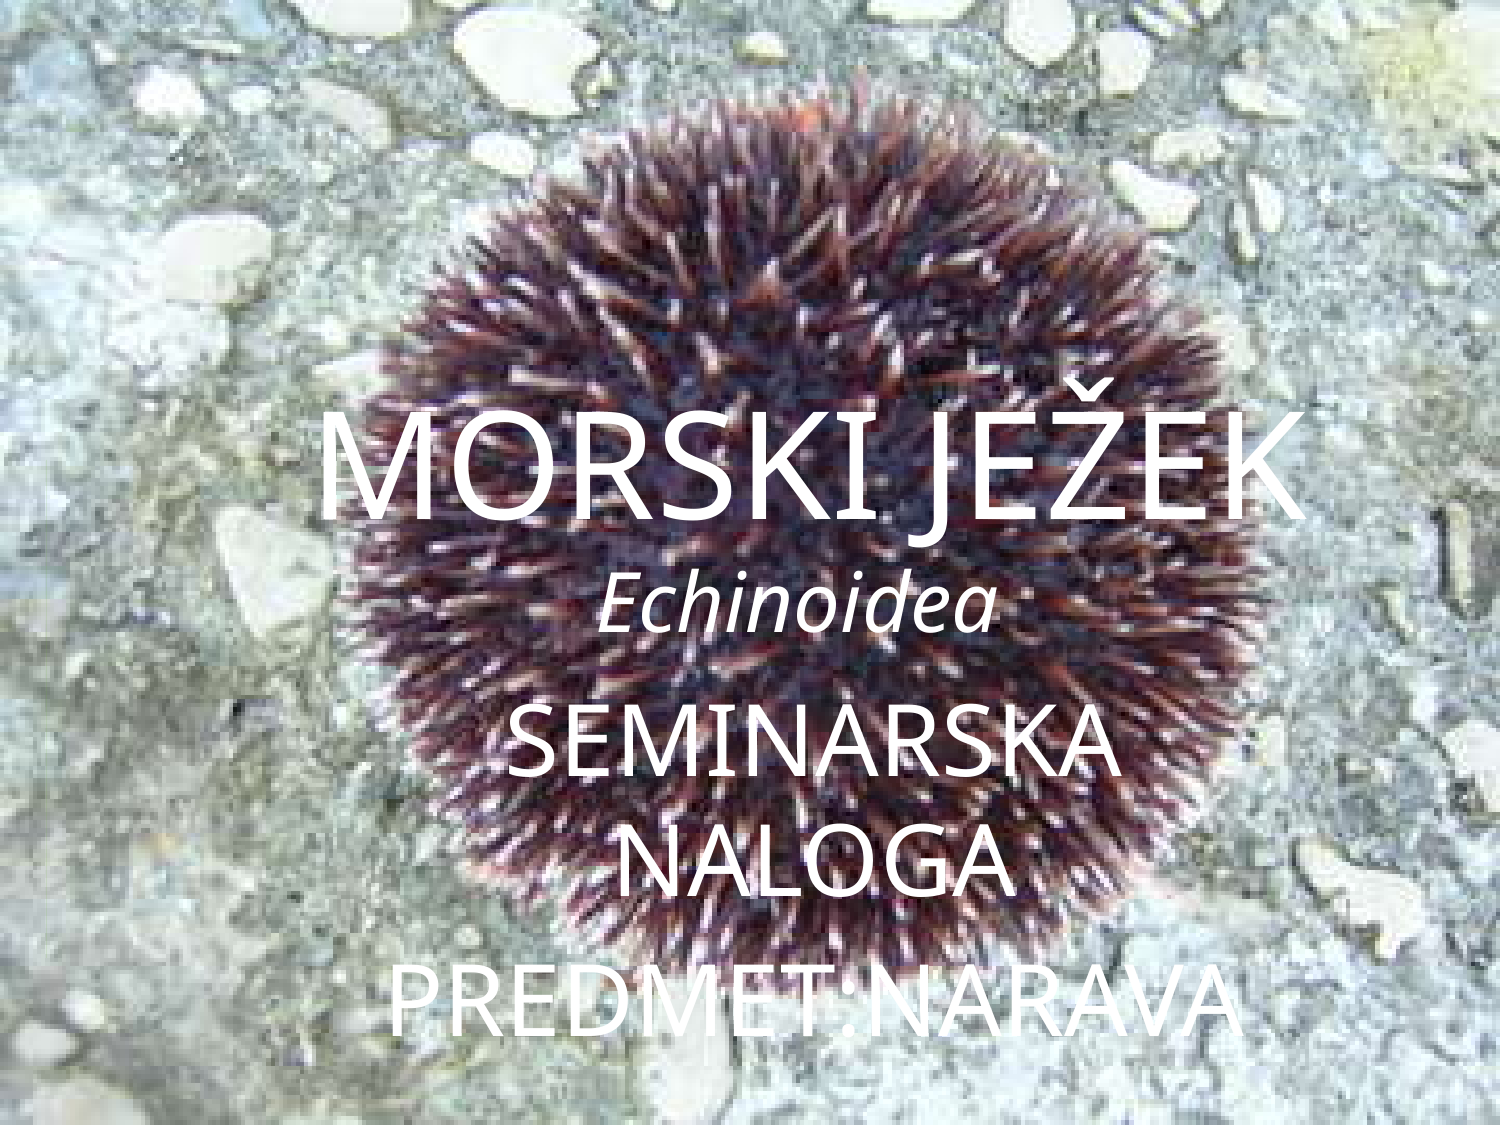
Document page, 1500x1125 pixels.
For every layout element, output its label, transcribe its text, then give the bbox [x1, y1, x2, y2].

picture [0, 0, 1500, 1125]
subtitle SEMINARSKA NALOGA PREDMET:NARAVA [289, 668, 1340, 957]
title MORSKI JEŽEK Echinoidea [171, 361, 1447, 597]
